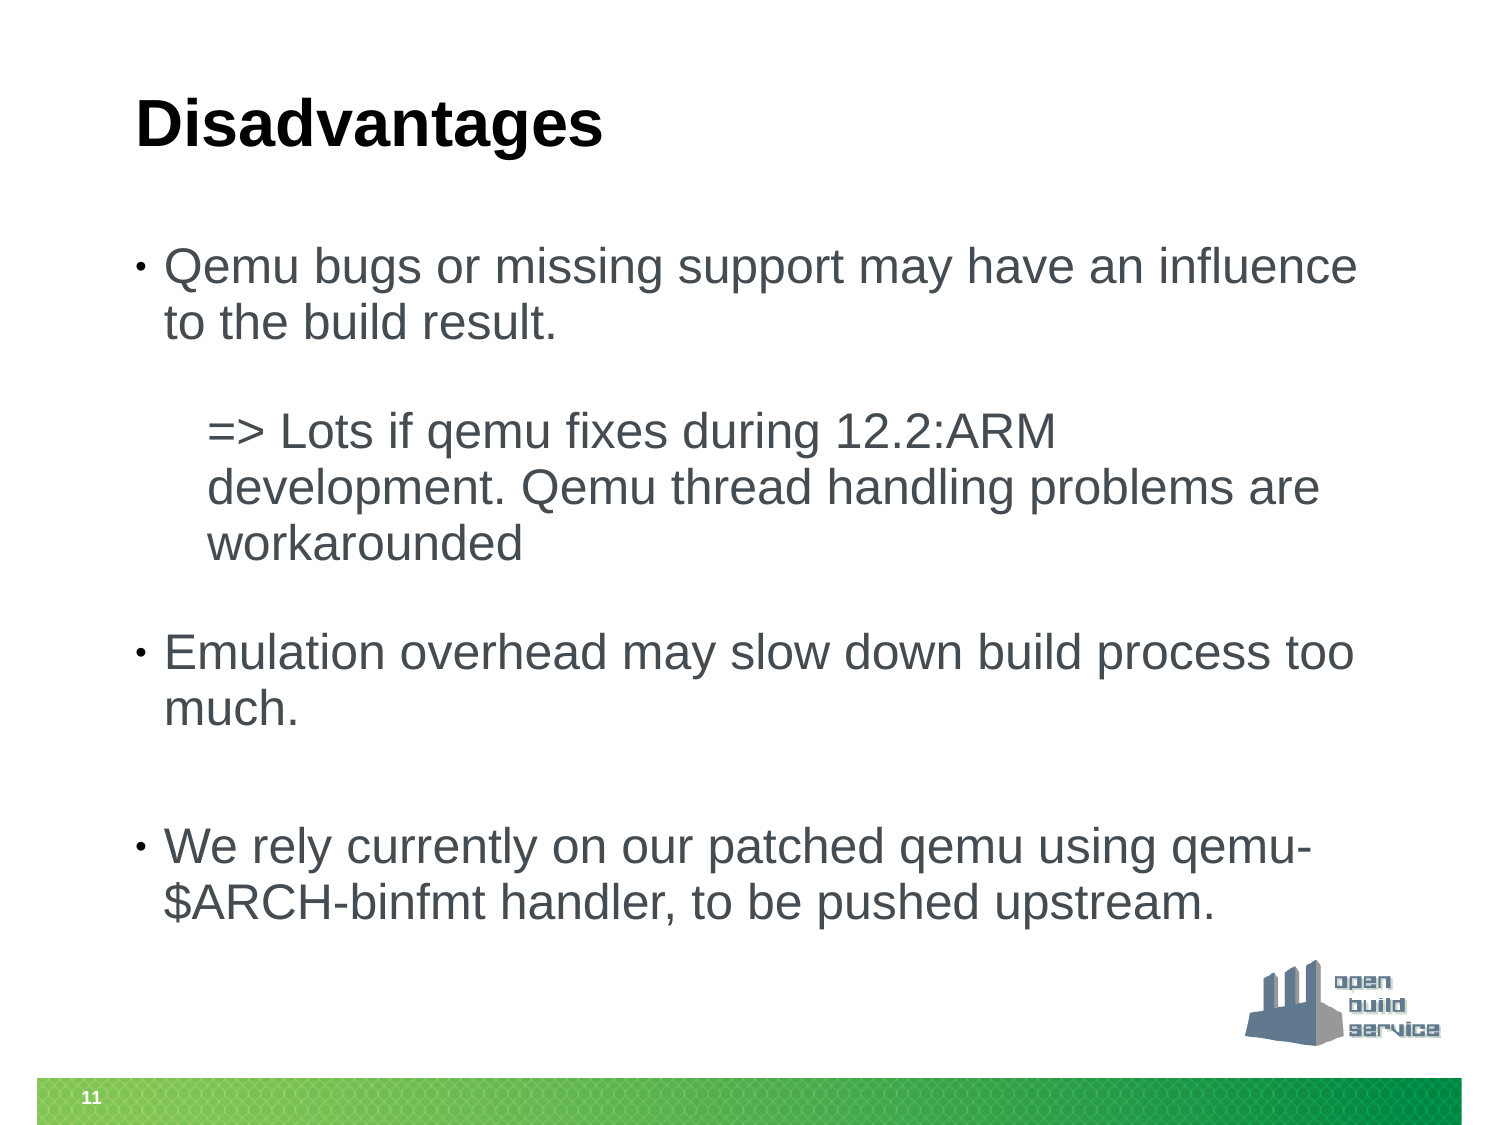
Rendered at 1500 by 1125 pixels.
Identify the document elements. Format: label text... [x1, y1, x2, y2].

title Disadvantages [135, 41, 1372, 204]
picture [37, 1078, 1462, 1125]
list Qemu bugs or missing support may have an influence to the build result. => Lots if qemu fixes during 12.2:ARM development. Qemu thread handling problems are workarounded Emulation overhead may slow down build process too much. We rely currently on our patched qemu using qemu-$ARCH-binfmt handler, to be pushed upstream. [135, 238, 1372, 892]
picture [1245, 960, 1441, 1046]
